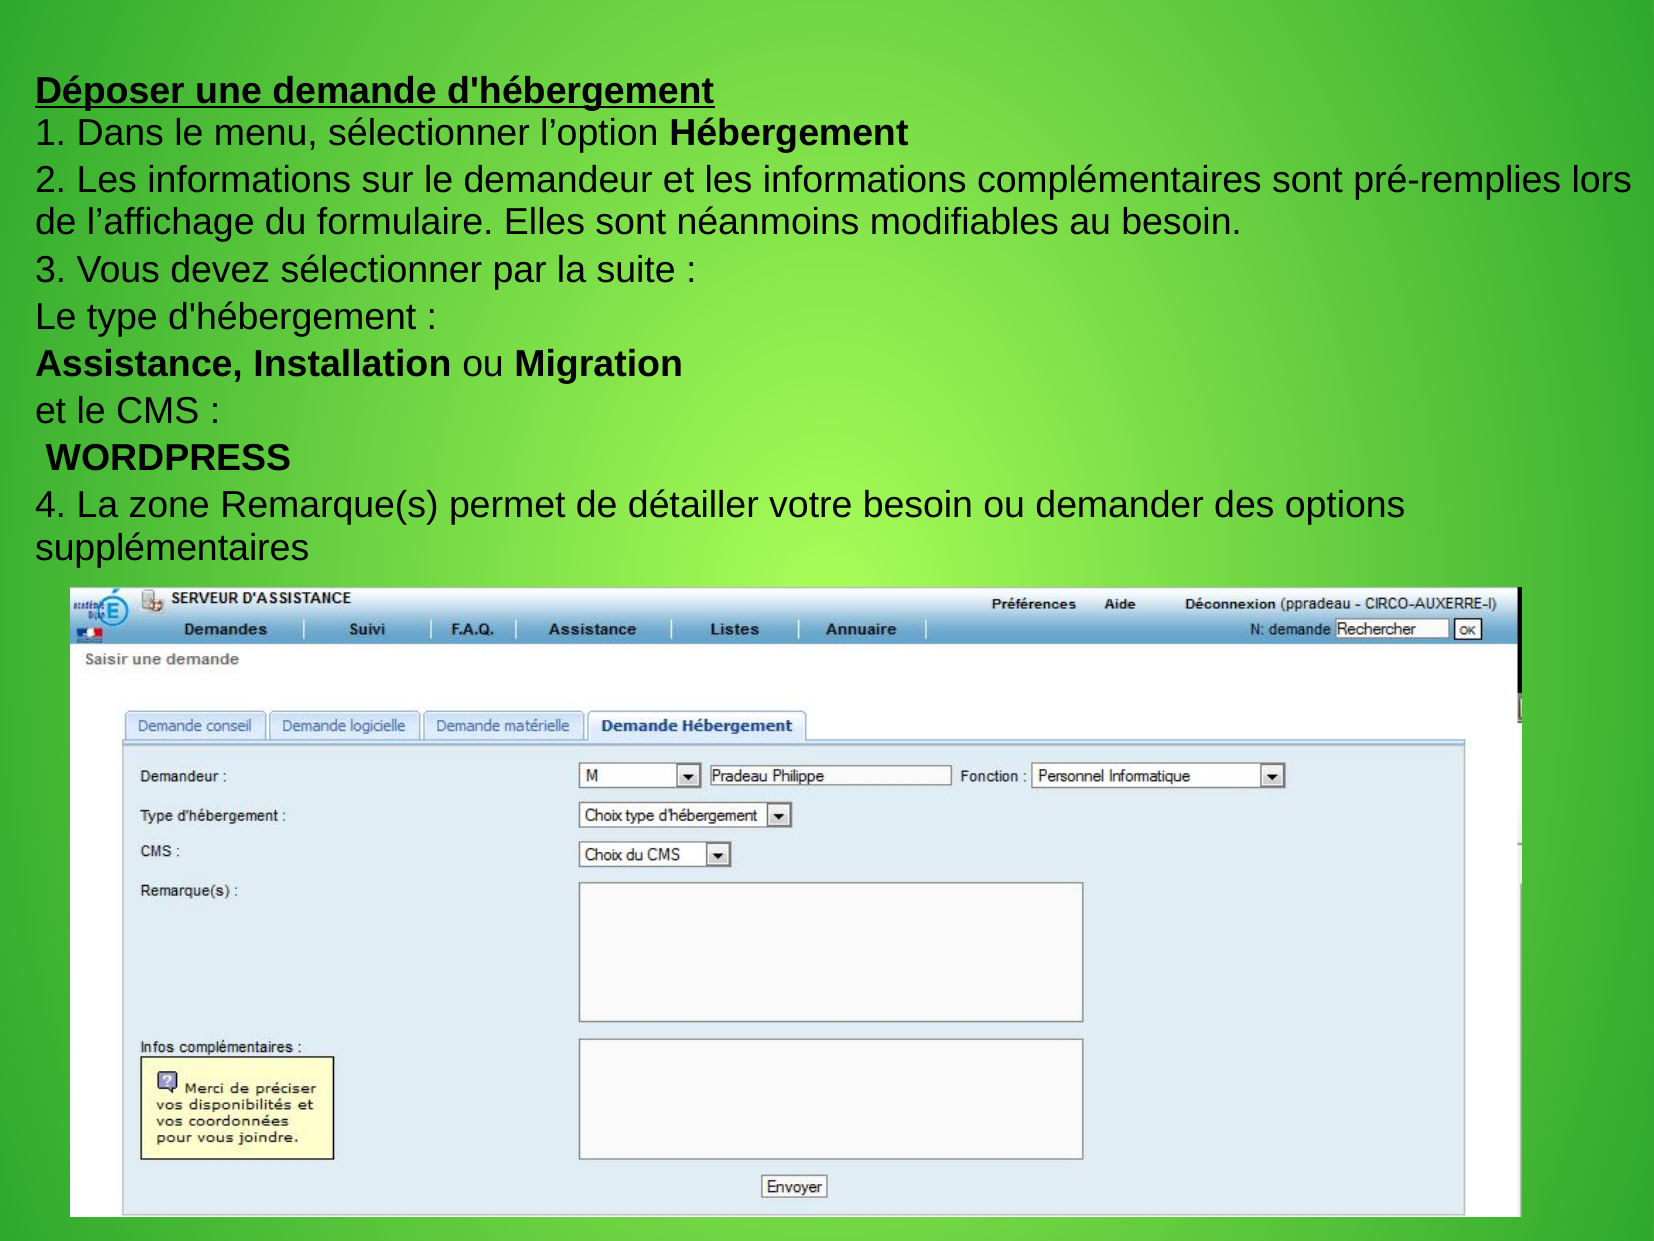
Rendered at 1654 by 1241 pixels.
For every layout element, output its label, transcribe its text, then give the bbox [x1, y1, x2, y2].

picture [70, 587, 1522, 1217]
text_box Déposer une demande d'hébergement 1. Dans le menu, sélectionner l’option Hébergement 2. Les informations sur le demandeur et les informations complémentaires sont pré-remplies lors de l’affichage du formulaire. Elles sont néanmoins modifiables au besoin. 3. Vous devez sélectionner par la suite : Le type d'hébergement : Assistance, Installation ou Migration et le CMS : WORDPRESS 4. La zone Remarque(s) permet de détailler votre besoin ou demander des options supplémentaires [20, 62, 1654, 581]
